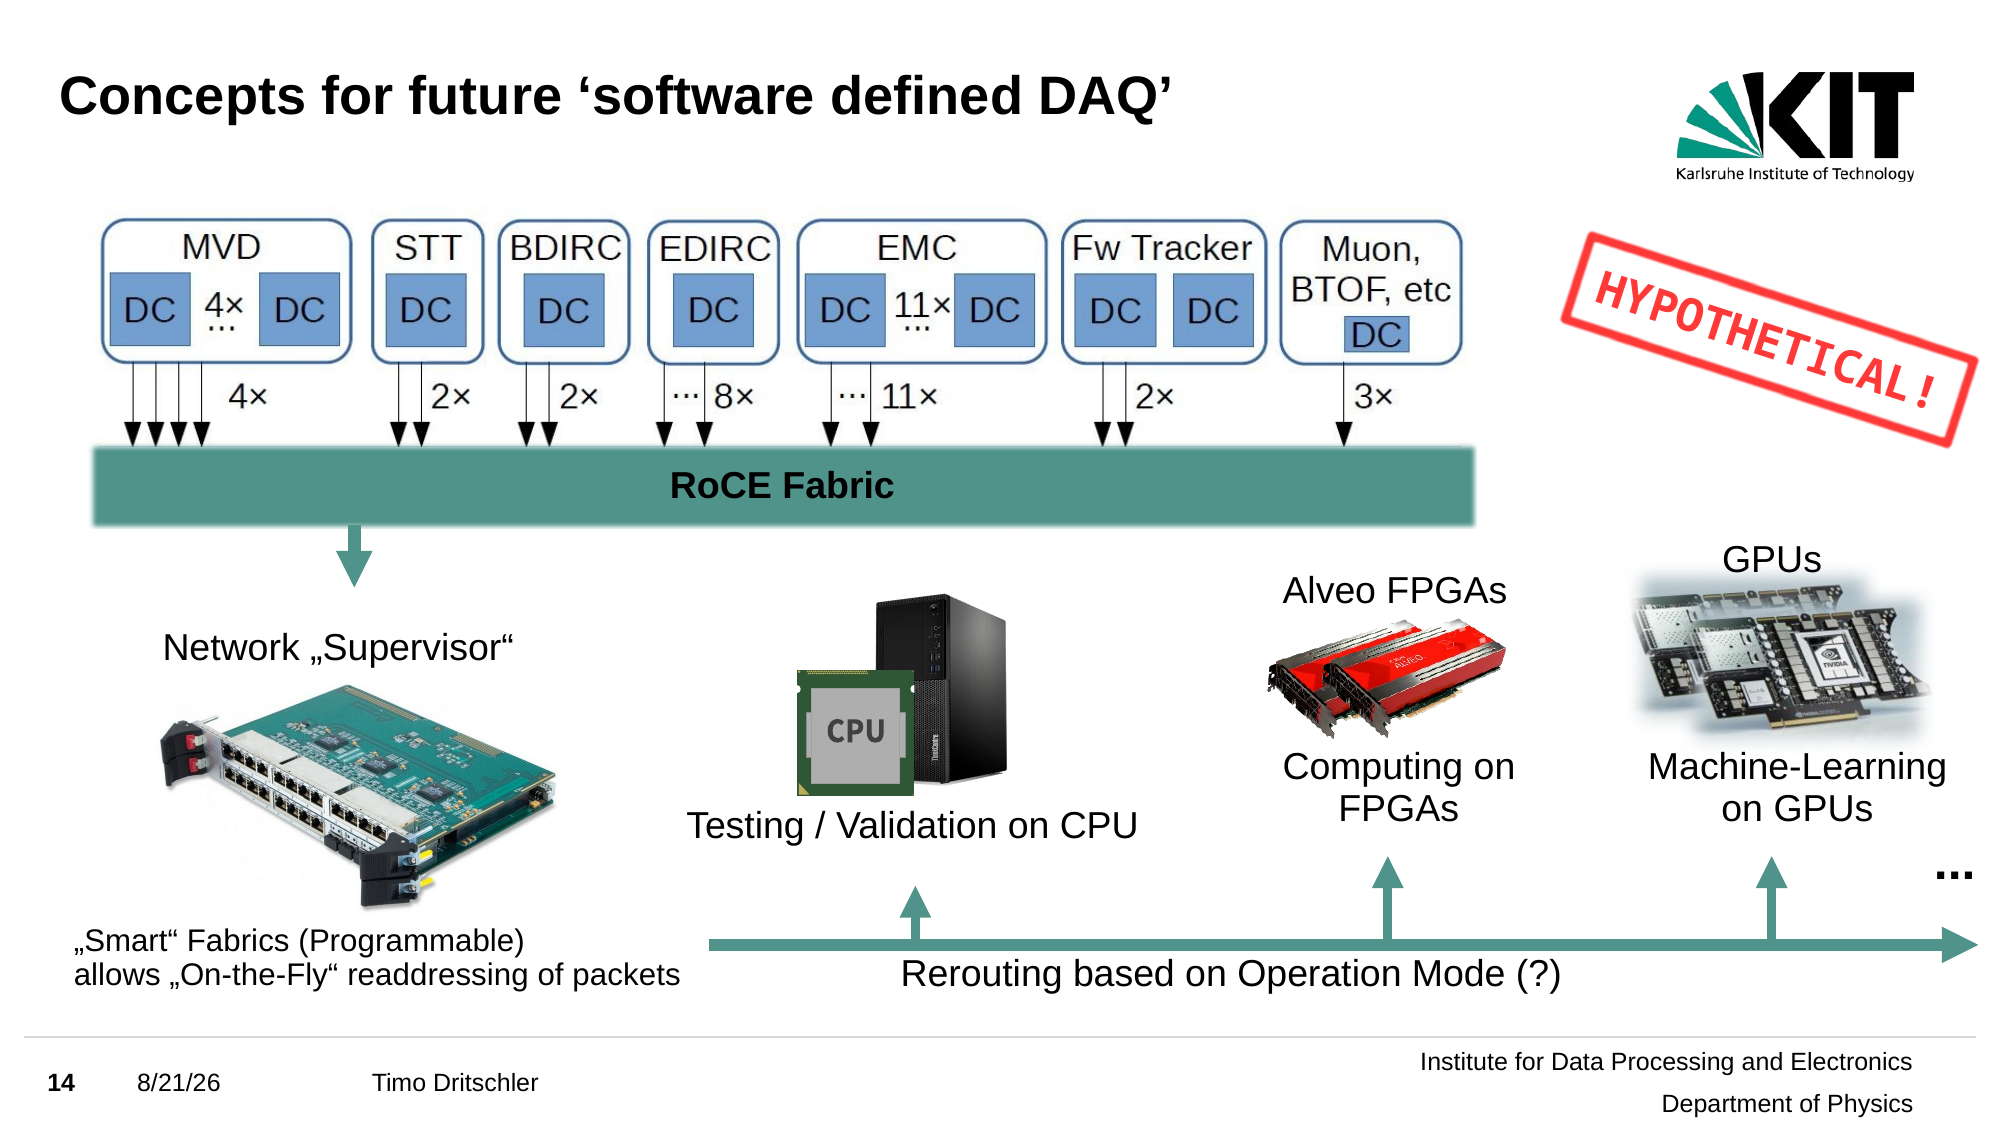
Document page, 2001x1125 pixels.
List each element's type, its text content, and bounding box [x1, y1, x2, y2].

title Concepts for future ‘software defined DAQ’ [59, 29, 1656, 126]
text_box Alveo FPGAs [1267, 558, 1523, 619]
text_box „Smart“ Fabrics (Programmable) allows „On-the-Fly“ readdressing of packets [59, 915, 709, 1035]
picture [1624, 561, 1937, 738]
picture [1677, 72, 1914, 182]
text_box RoCE Fabric [97, 450, 1470, 522]
text_box HYPOTHETICAL! [1570, 242, 1969, 438]
text_box Machine-Learning on GPUs [1616, 738, 1979, 837]
text_box ... [1919, 826, 2000, 926]
text_box Network „Supervisor“ [147, 619, 562, 677]
slide_number <number> [47, 1038, 119, 1125]
picture [797, 590, 1034, 797]
slide_number 3/10/21 [137, 1038, 362, 1125]
picture [155, 679, 562, 916]
text_box Rerouting based on Operation Mode (?) [885, 944, 2000, 1011]
picture [88, 206, 1477, 447]
text_box GPUs [1707, 531, 1937, 589]
text_box Computing on FPGAs [1262, 738, 1536, 837]
text_box Testing / Validation on CPU [671, 797, 1182, 897]
picture [1267, 619, 1506, 738]
